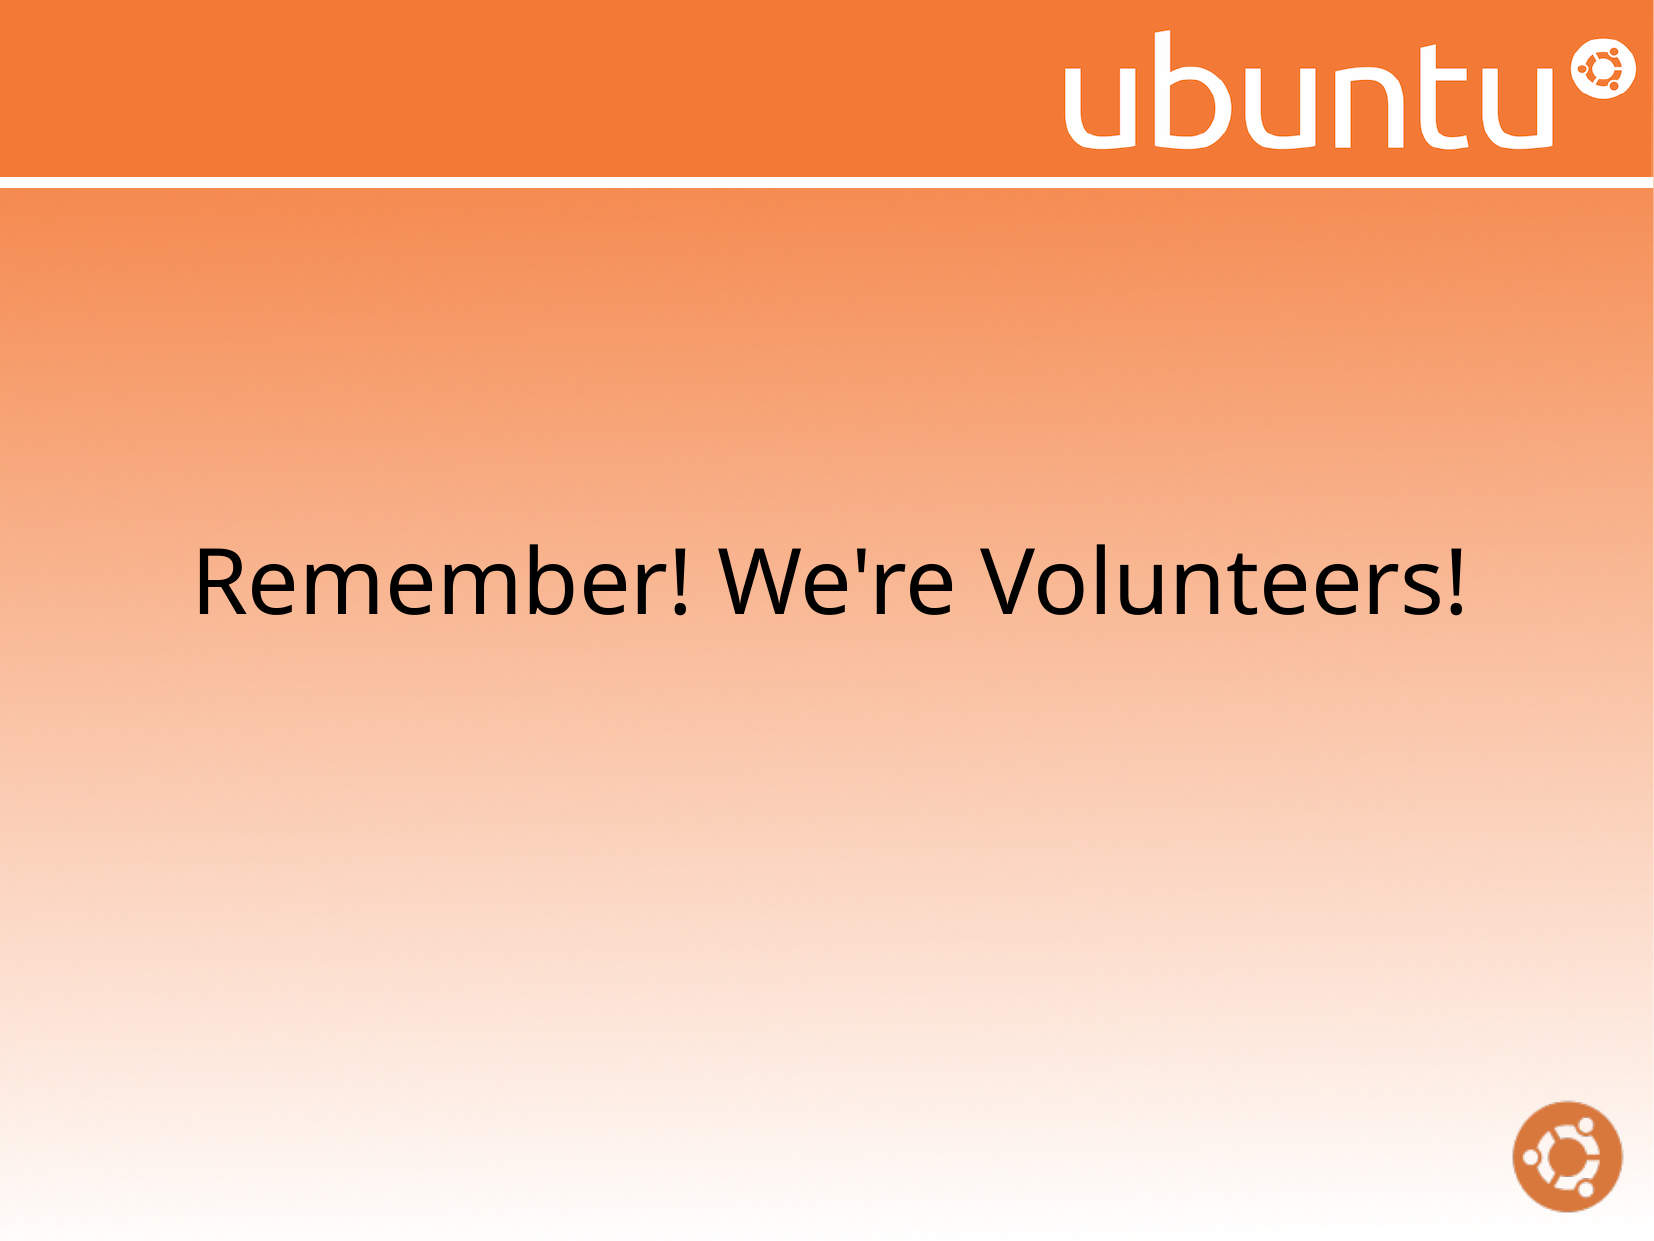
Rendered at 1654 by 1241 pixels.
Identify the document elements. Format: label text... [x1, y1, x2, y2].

picture [0, 0, 1654, 1241]
title Remember! We're Volunteers! [86, 482, 1576, 676]
